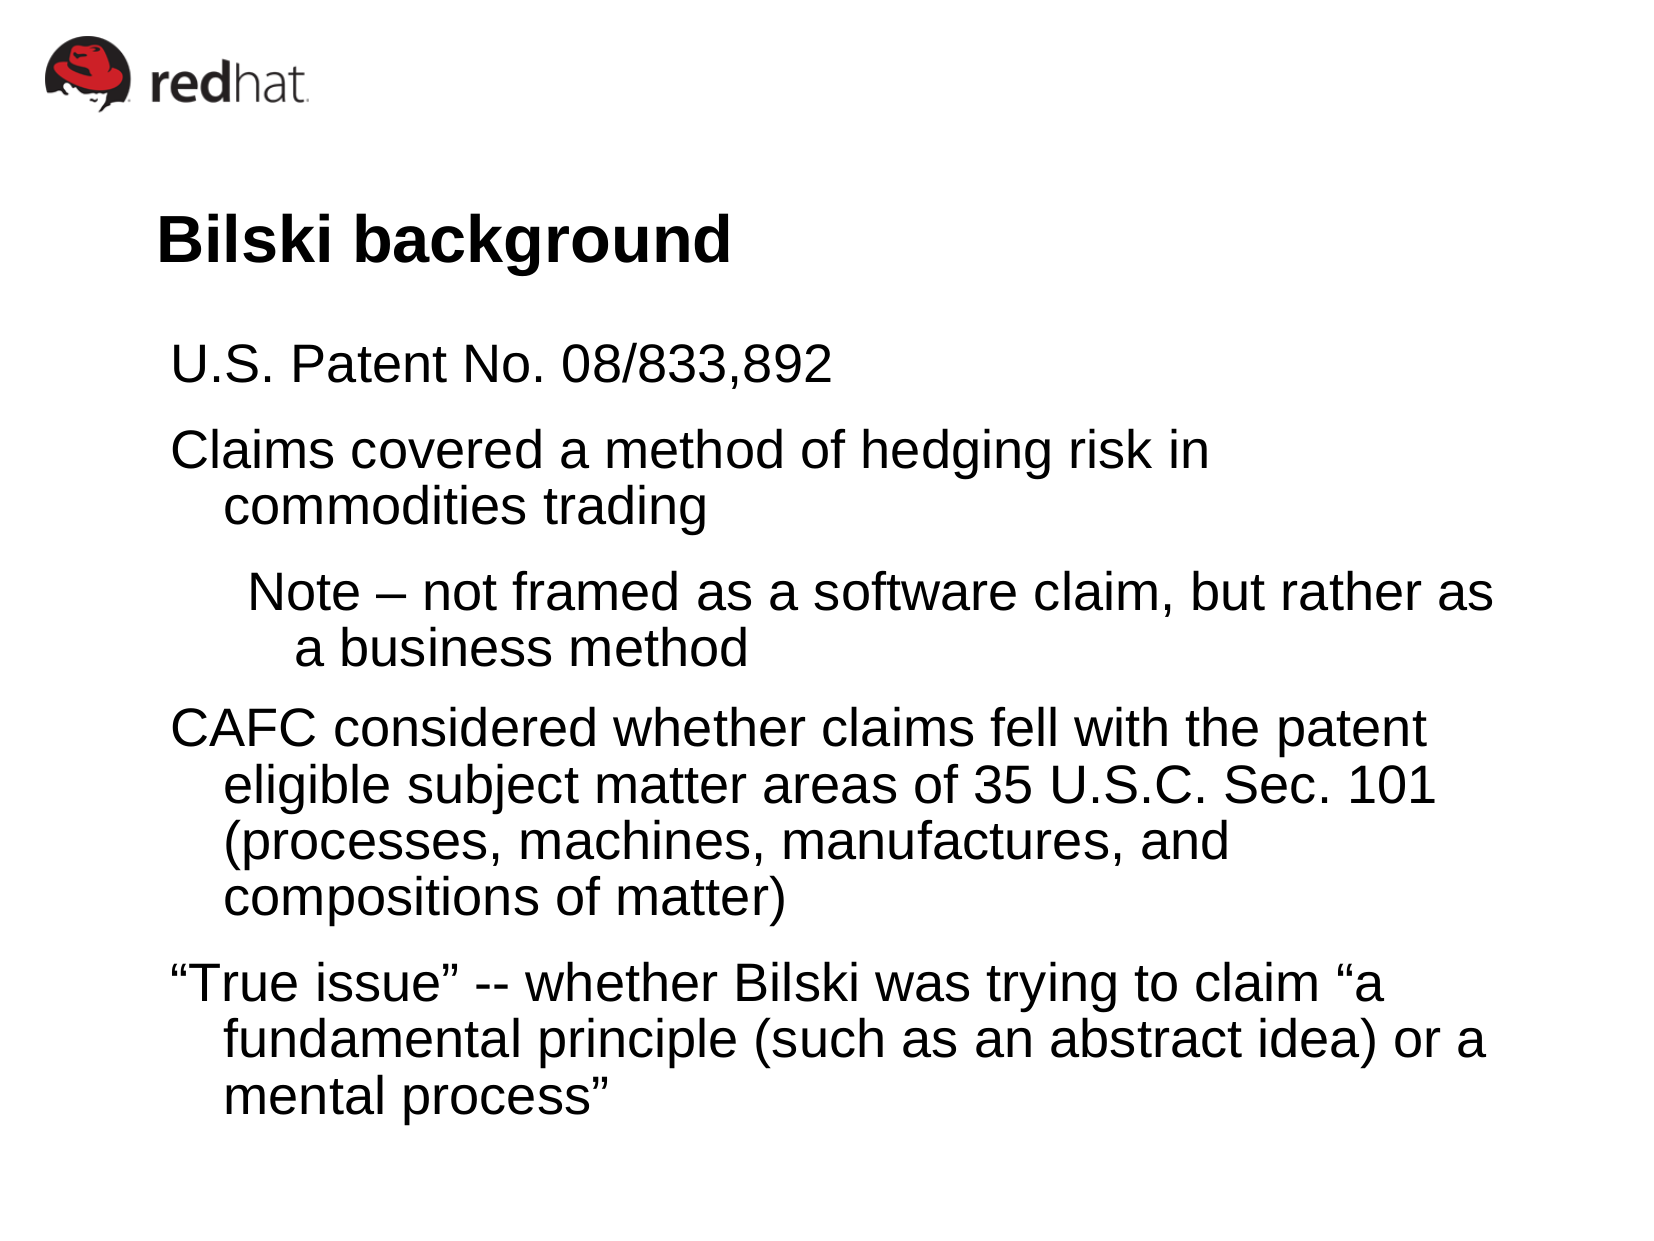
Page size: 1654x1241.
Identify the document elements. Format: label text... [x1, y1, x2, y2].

picture [45, 36, 309, 122]
title Bilski background [156, 196, 1502, 288]
list U.S. Patent No. 08/833,892 Claims covered a method of hedging risk in commodities trading Note – not framed as a software claim, but rather as a business method CAFC considered whether claims fell with the patent eligible subject matter areas of 35 U.S.C. Sec. 101 (processes, machines, manufactures, and compositions of matter) “True issue” -- whether Bilski was trying to claim “a fundamental principle (such as an abstract idea) or a mental process” [152, 337, 1498, 1131]
